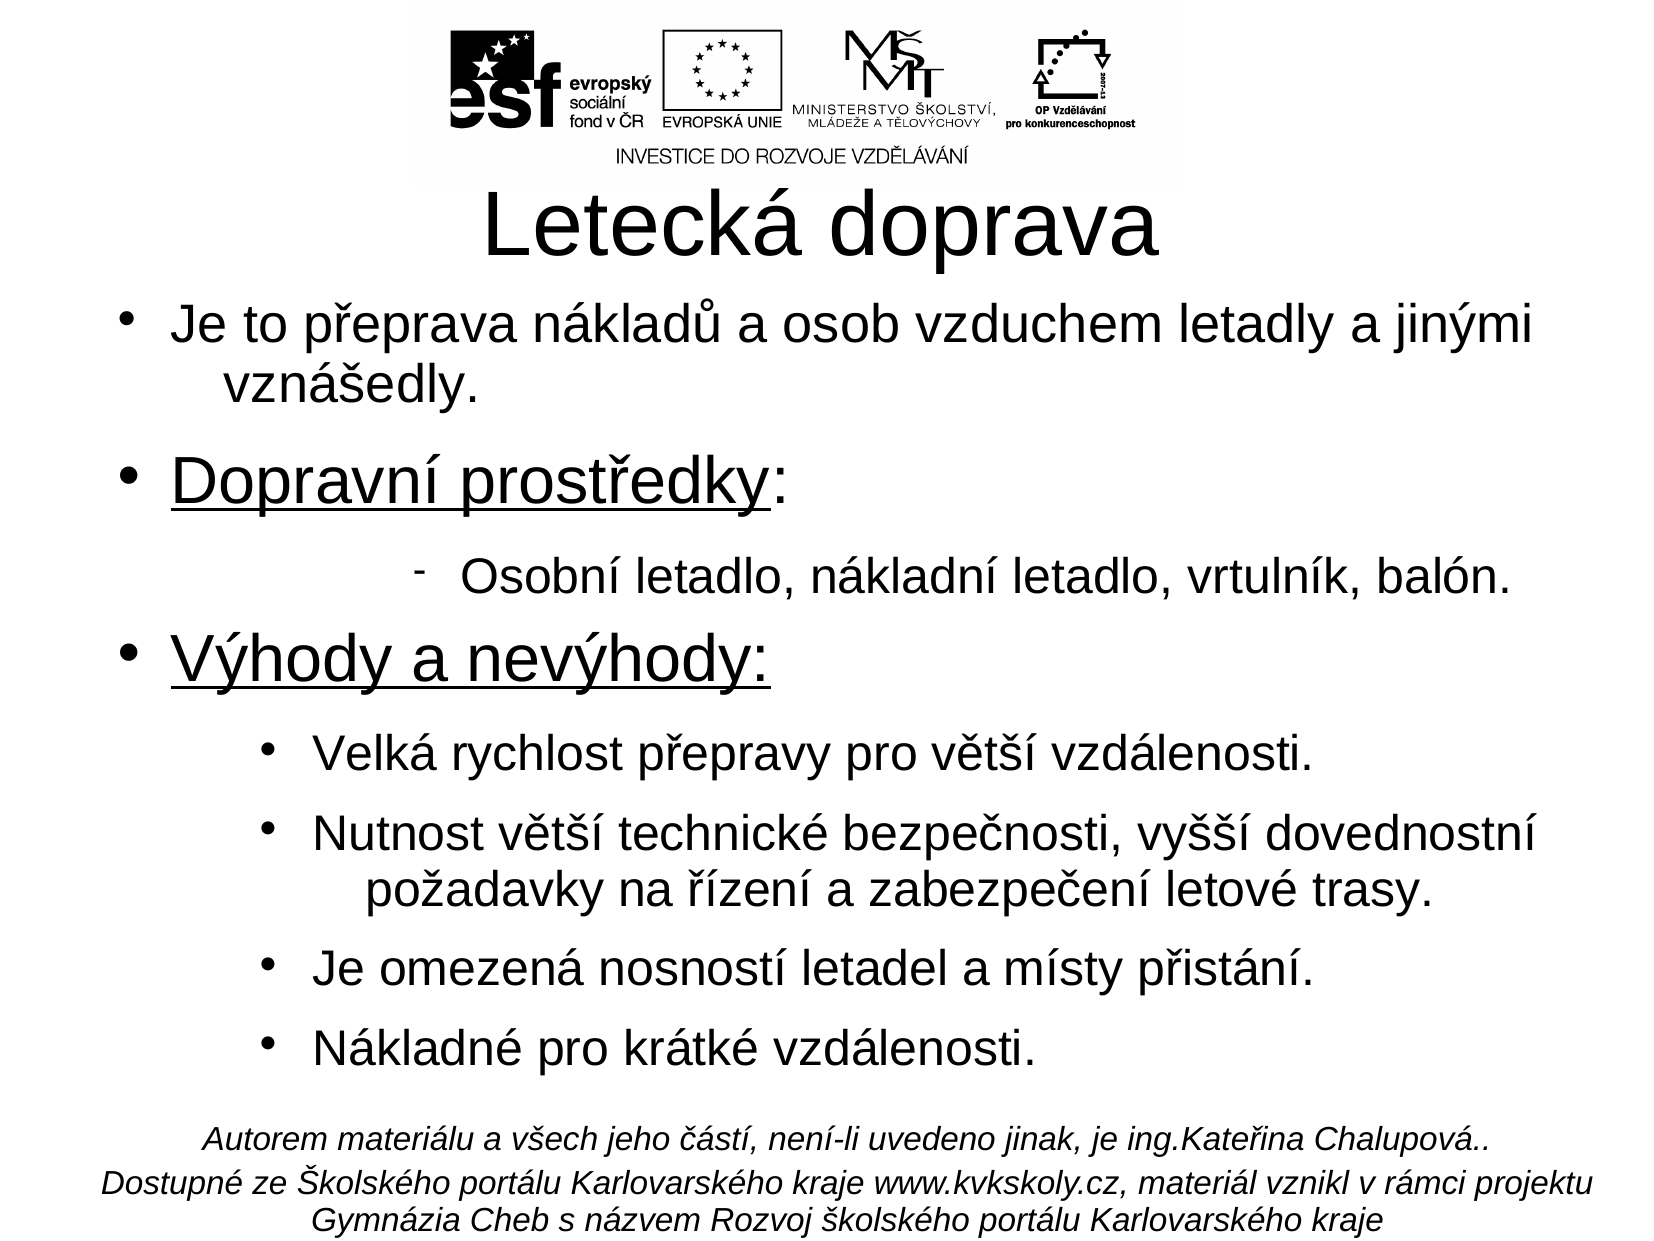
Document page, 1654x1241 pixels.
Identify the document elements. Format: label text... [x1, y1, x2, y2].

text_box Autorem materiálu a všech jeho částí, není-li uvedeno jinak, je ing.Kateřina Chalupová.. Dostupné ze Školského portálu Karlovarského kraje www.kvkskoly.cz, materiál vznikl v rámci projektu Gymnázia Cheb s názvem Rozvoj školského portálu Karlovarského kraje [59, 1122, 1638, 1241]
picture [414, 0, 1182, 188]
title Letecká doprava [76, 118, 1565, 326]
list Je to přeprava nákladů a osob vzduchem letadly a jinými vznášedly. Dopravní prostředky: Osobní letadlo, nákladní letadlo, vrtulník, balón. Výhody a nevýhody: Velká rychlost přepravy pro větší vzdálenosti. Nutnost větší technické bezpečnosti, vyšší dovednostní požadavky na řízení a zabezpečení letové trasy. Je omezená nosností letadel a místy přistání. Nákladné pro krátké vzdálenosti. [82, 290, 1571, 1109]
